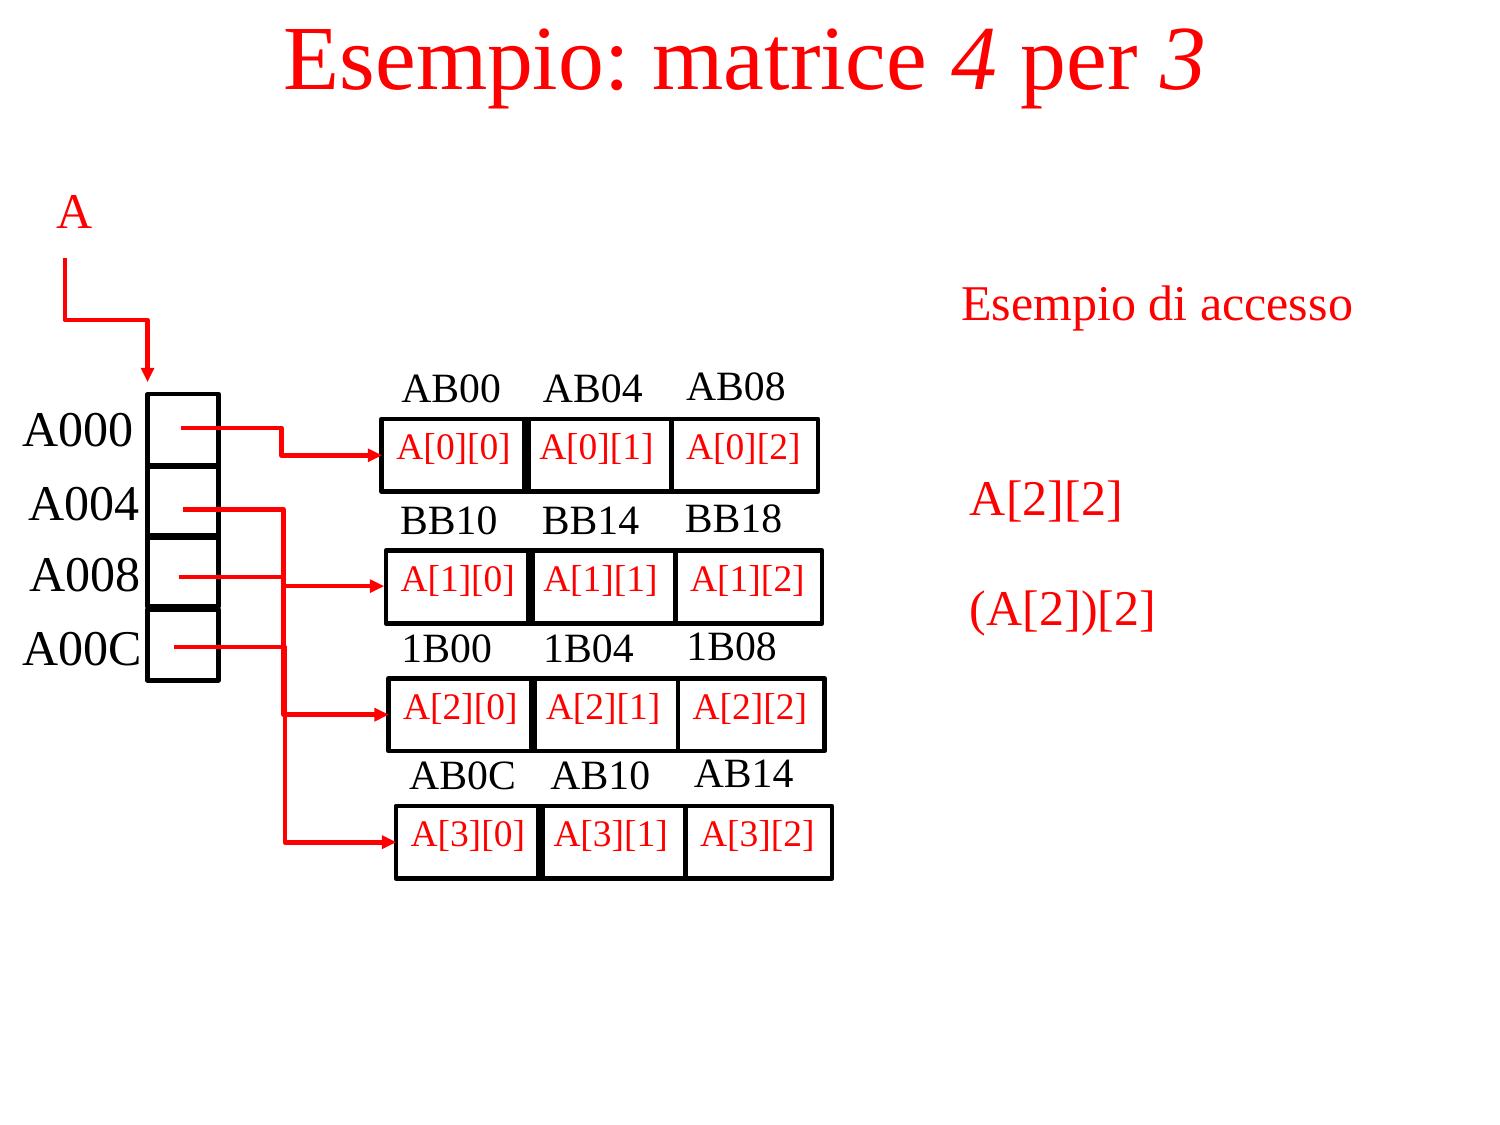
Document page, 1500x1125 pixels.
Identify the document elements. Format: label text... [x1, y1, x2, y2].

text_box AB0C [394, 744, 531, 806]
text_box AB00 [386, 357, 517, 419]
text_box AB14 [678, 742, 809, 804]
text_box A[1][2] [675, 550, 822, 624]
text_box A[3][1] [538, 805, 685, 879]
text_box BB10 [385, 490, 513, 552]
text_box 1B00 [386, 617, 508, 679]
text_box A00C [7, 613, 157, 684]
text_box A00C [150, 613, 157, 678]
text_box AB04 [528, 357, 658, 419]
text_box A[2][2] (A[2])[2] [955, 463, 1172, 644]
text_box A008 [14, 539, 156, 610]
text_box BB18 [670, 487, 798, 549]
text_box A[1][1] [528, 550, 675, 624]
text_box A[2][0] [388, 678, 531, 751]
text_box A[2][1] [531, 678, 677, 751]
text_box 1B08 [671, 615, 792, 677]
text_box A [41, 177, 108, 248]
text_box A000 [7, 394, 149, 465]
text_box Esempio di accesso [946, 268, 1369, 339]
text_box AB10 [535, 744, 666, 806]
text_box A[1][0] [385, 550, 528, 624]
text_box A[3][0] [395, 805, 538, 879]
text_box A[0][2] [671, 419, 818, 492]
text_box AB08 [671, 355, 801, 417]
title Esempio: matrice 4 per 3 [107, 0, 1383, 188]
text_box A[0][1] [524, 419, 671, 492]
text_box BB14 [527, 490, 655, 552]
text_box A[2][2] [677, 678, 825, 751]
text_box A004 [13, 468, 155, 540]
text_box A[0][0] [381, 419, 524, 492]
text_box 1B04 [528, 617, 649, 679]
text_box A[3][2] [685, 805, 833, 879]
